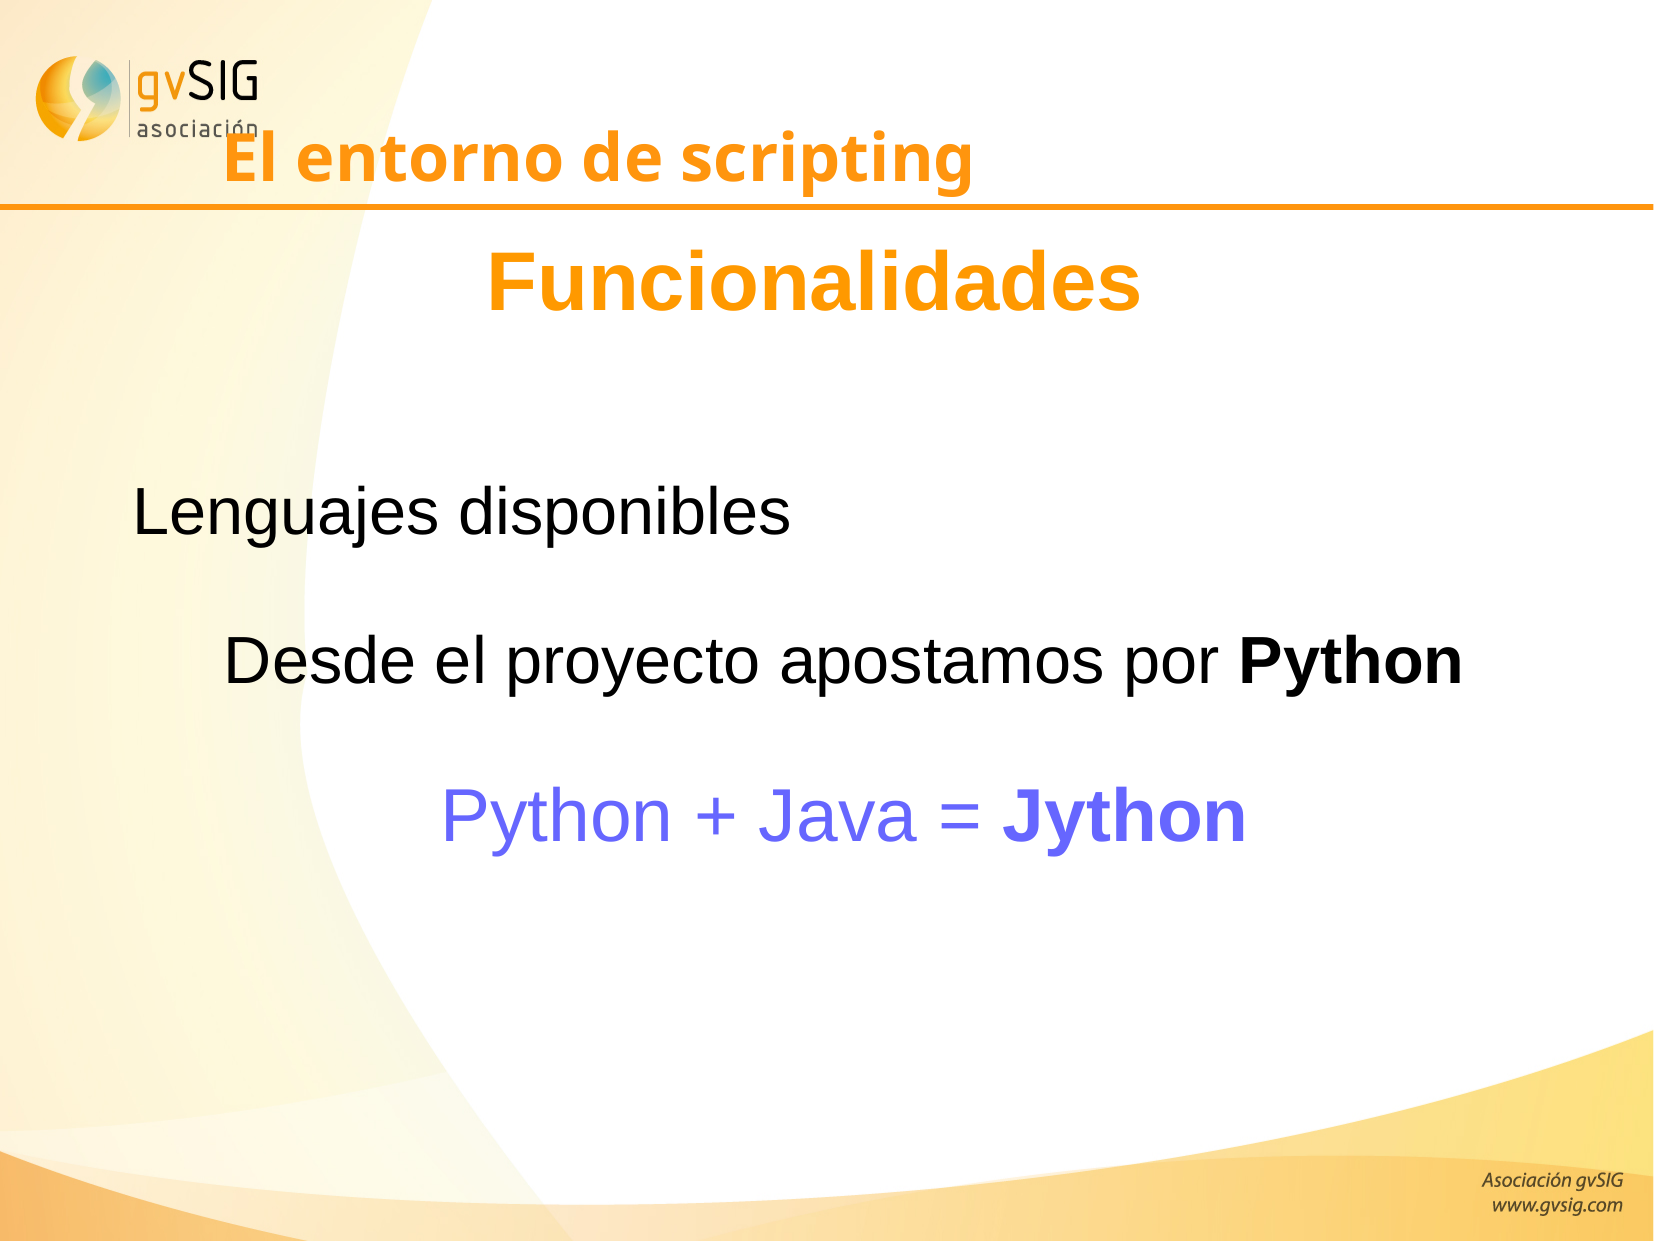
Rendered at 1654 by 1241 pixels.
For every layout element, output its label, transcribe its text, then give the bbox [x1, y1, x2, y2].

text_box Funcionalidades [23, 228, 1607, 337]
picture [0, 210, 1654, 1241]
title El entorno de scripting [0, 0, 1654, 207]
text_box Lenguajes disponibles Desde el proyecto apostamos por Python Python + Java = Jython [118, 401, 1571, 1075]
